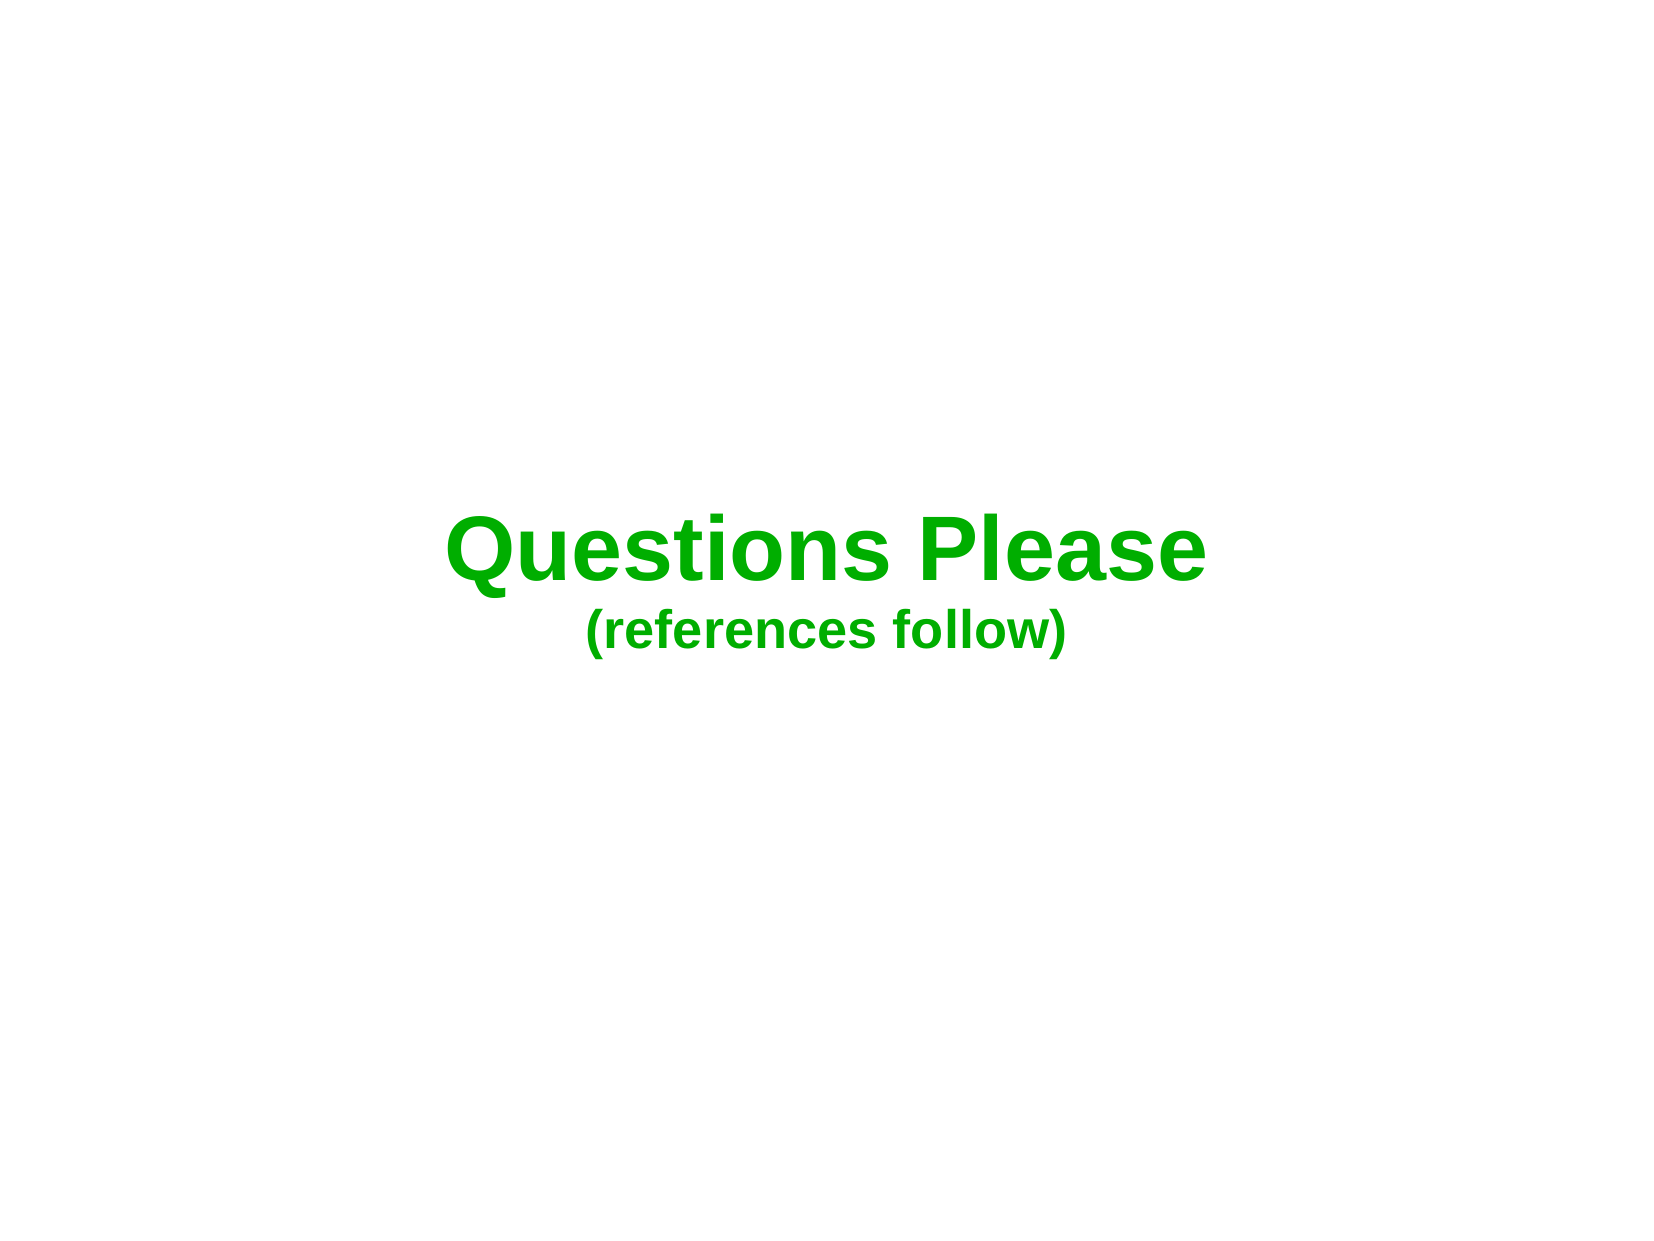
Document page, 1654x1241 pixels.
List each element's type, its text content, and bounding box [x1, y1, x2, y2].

subtitle Questions Please (references follow) [82, 49, 1571, 1109]
